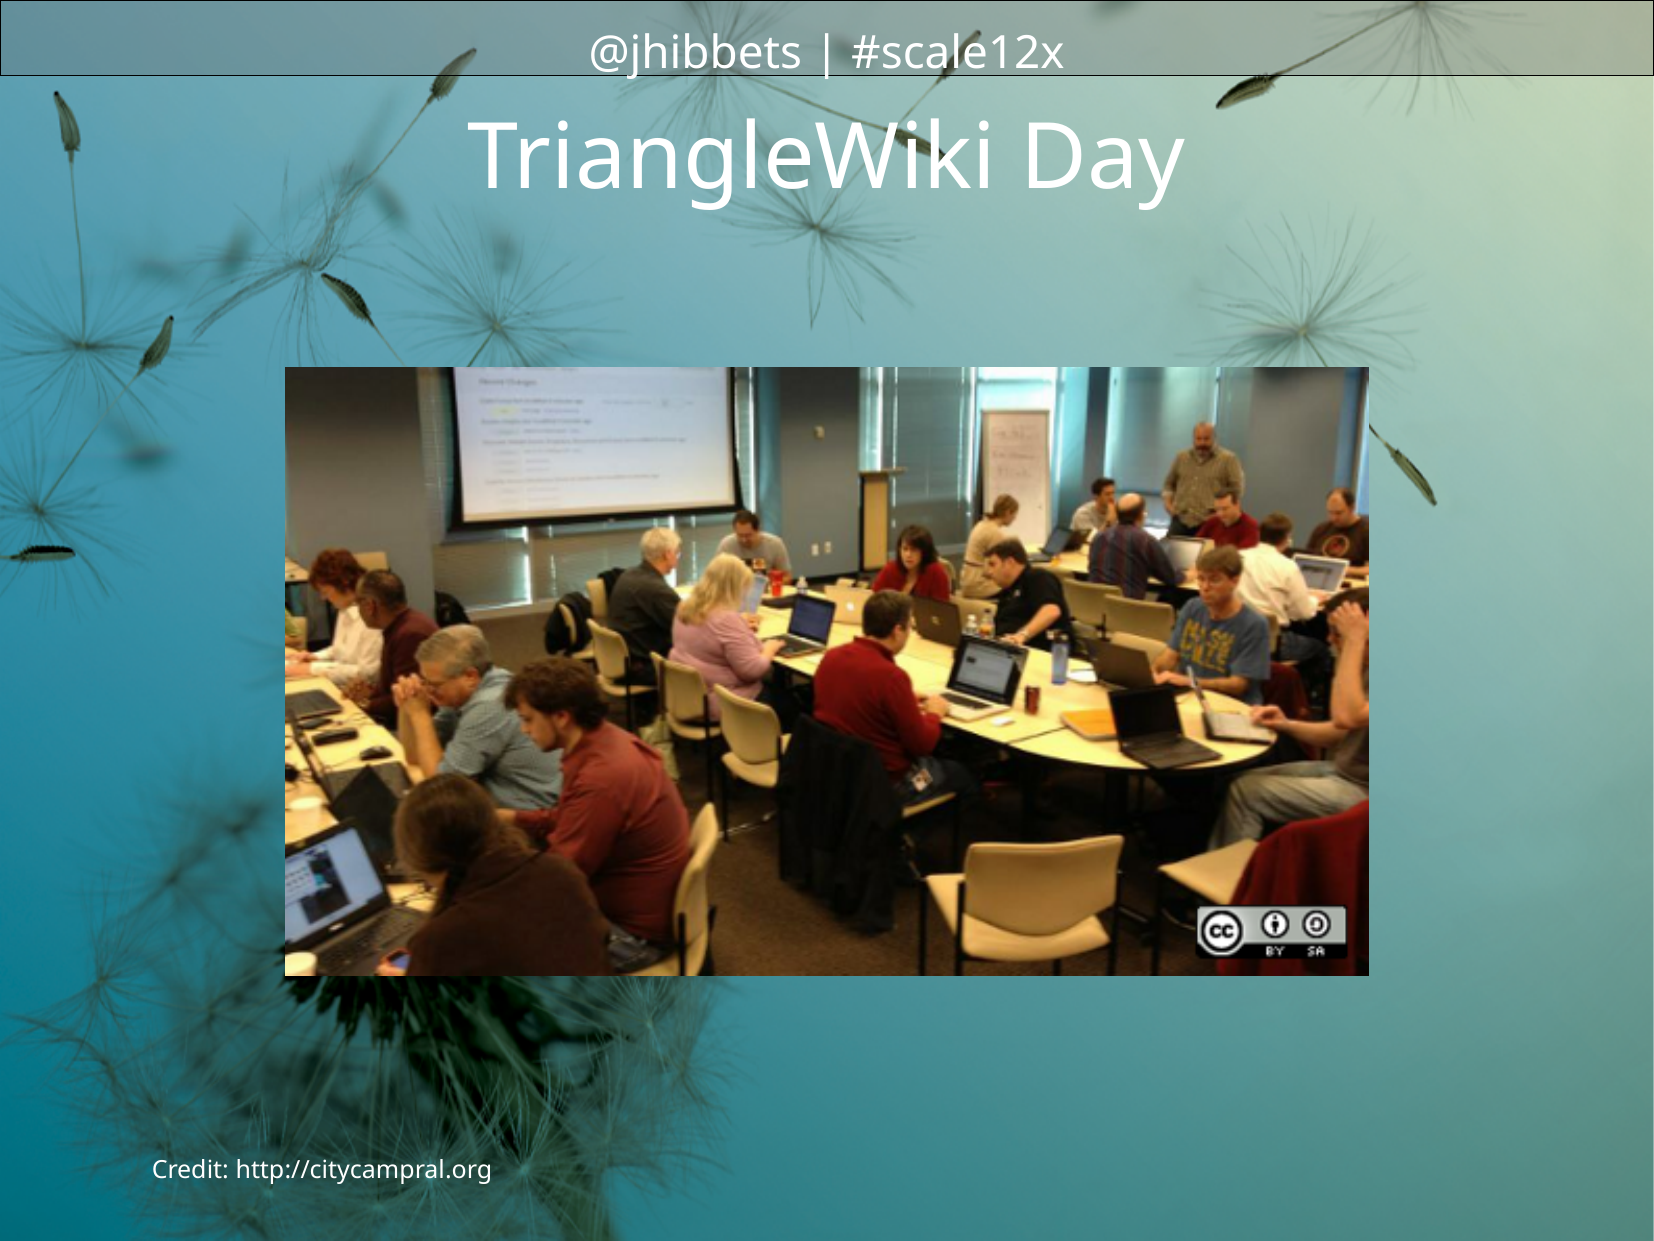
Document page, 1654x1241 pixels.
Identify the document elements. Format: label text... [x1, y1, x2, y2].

picture [0, 76, 1654, 1241]
text_box Credit: http://citycampral.org [137, 1144, 521, 1188]
title TriangleWiki Day [82, 49, 1571, 257]
